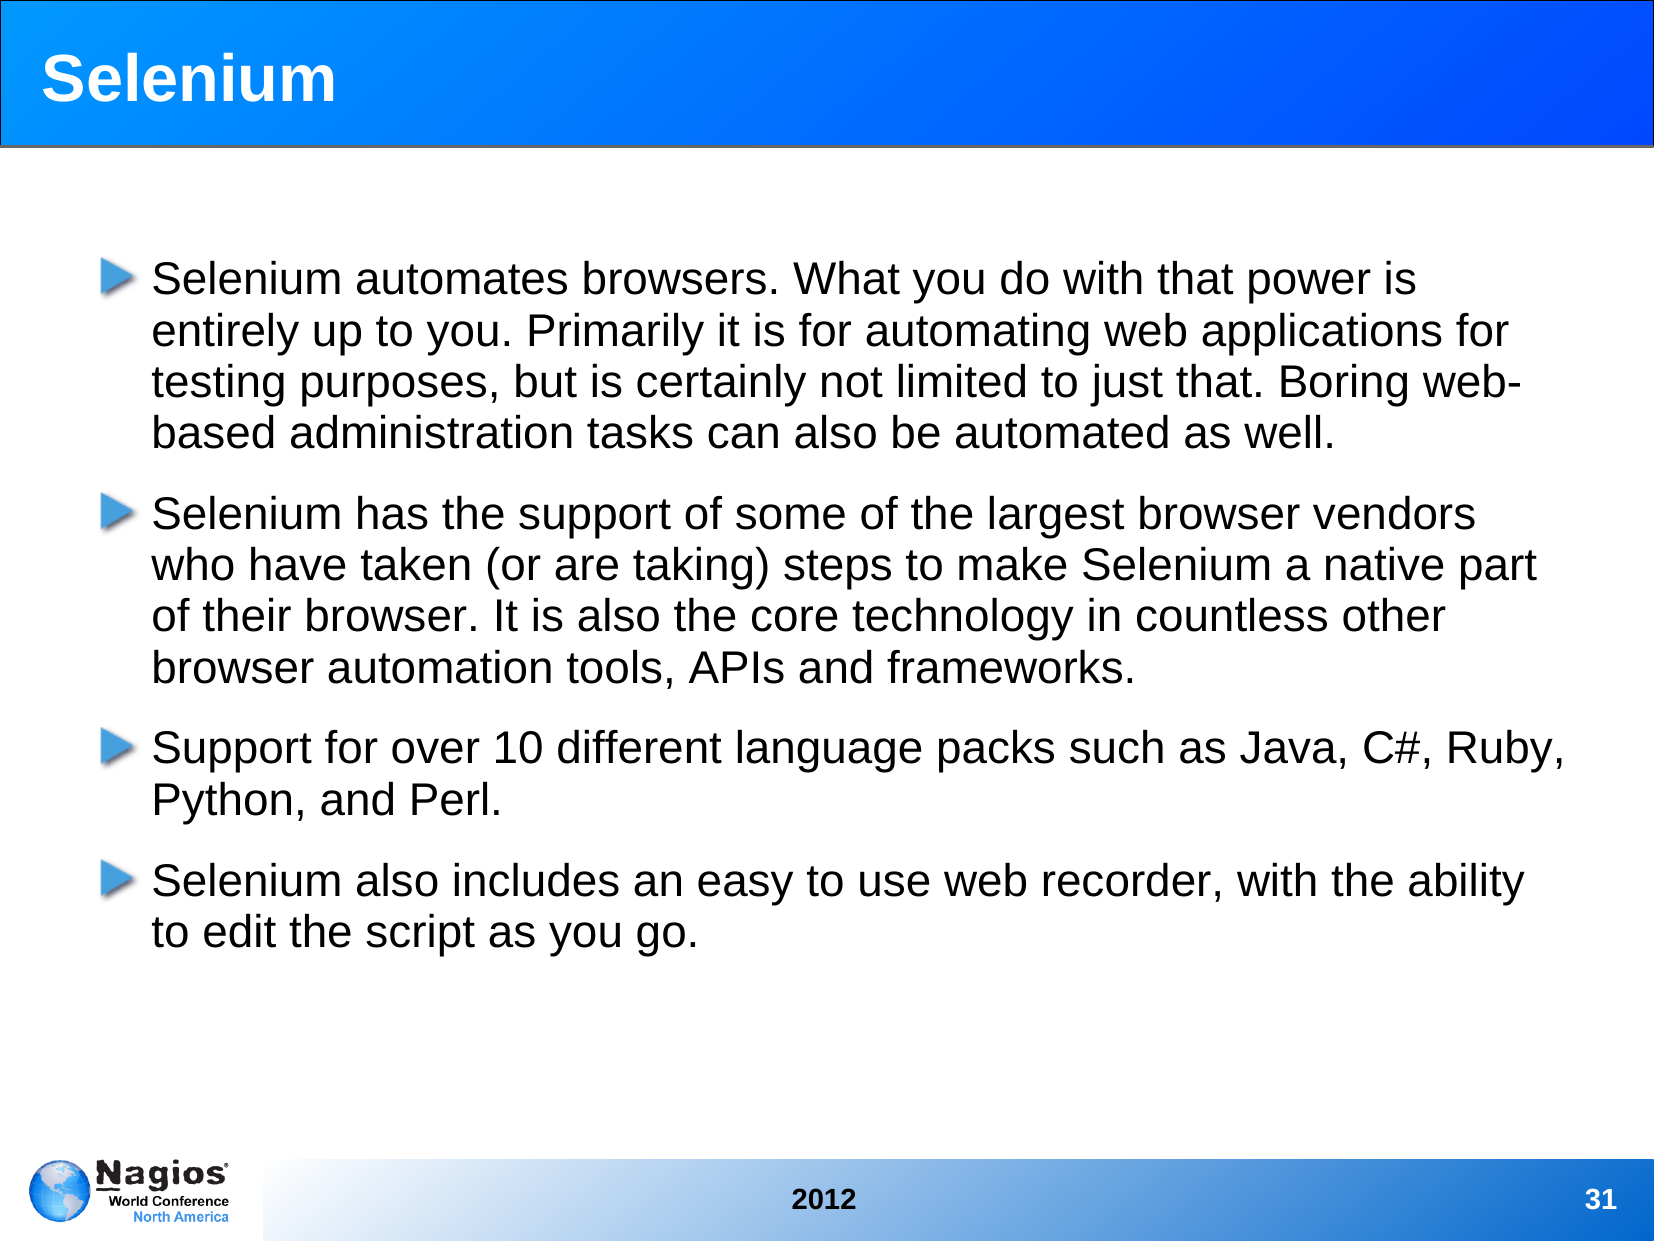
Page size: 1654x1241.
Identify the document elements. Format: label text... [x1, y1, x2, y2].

picture [29, 1159, 229, 1235]
title Selenium [41, 0, 1248, 211]
list Selenium automates browsers. What you do with that power is entirely up to you. Primarily it is for automating web applications for testing purposes, but is certainly not limited to just that. Boring web-based administration tasks can also be automated as well. Selenium has the support of some of the largest browser vendors who have taken (or are taking) steps to make Selenium a native part of their browser. It is also the core technology in countless other browser automation tools, APIs and frameworks. Support for over 10 different language packs such as Java, C#, Ruby, Python, and Perl. Selenium also includes an easy to use web recorder, with the ability to edit the script as you go. [80, 253, 1569, 1072]
